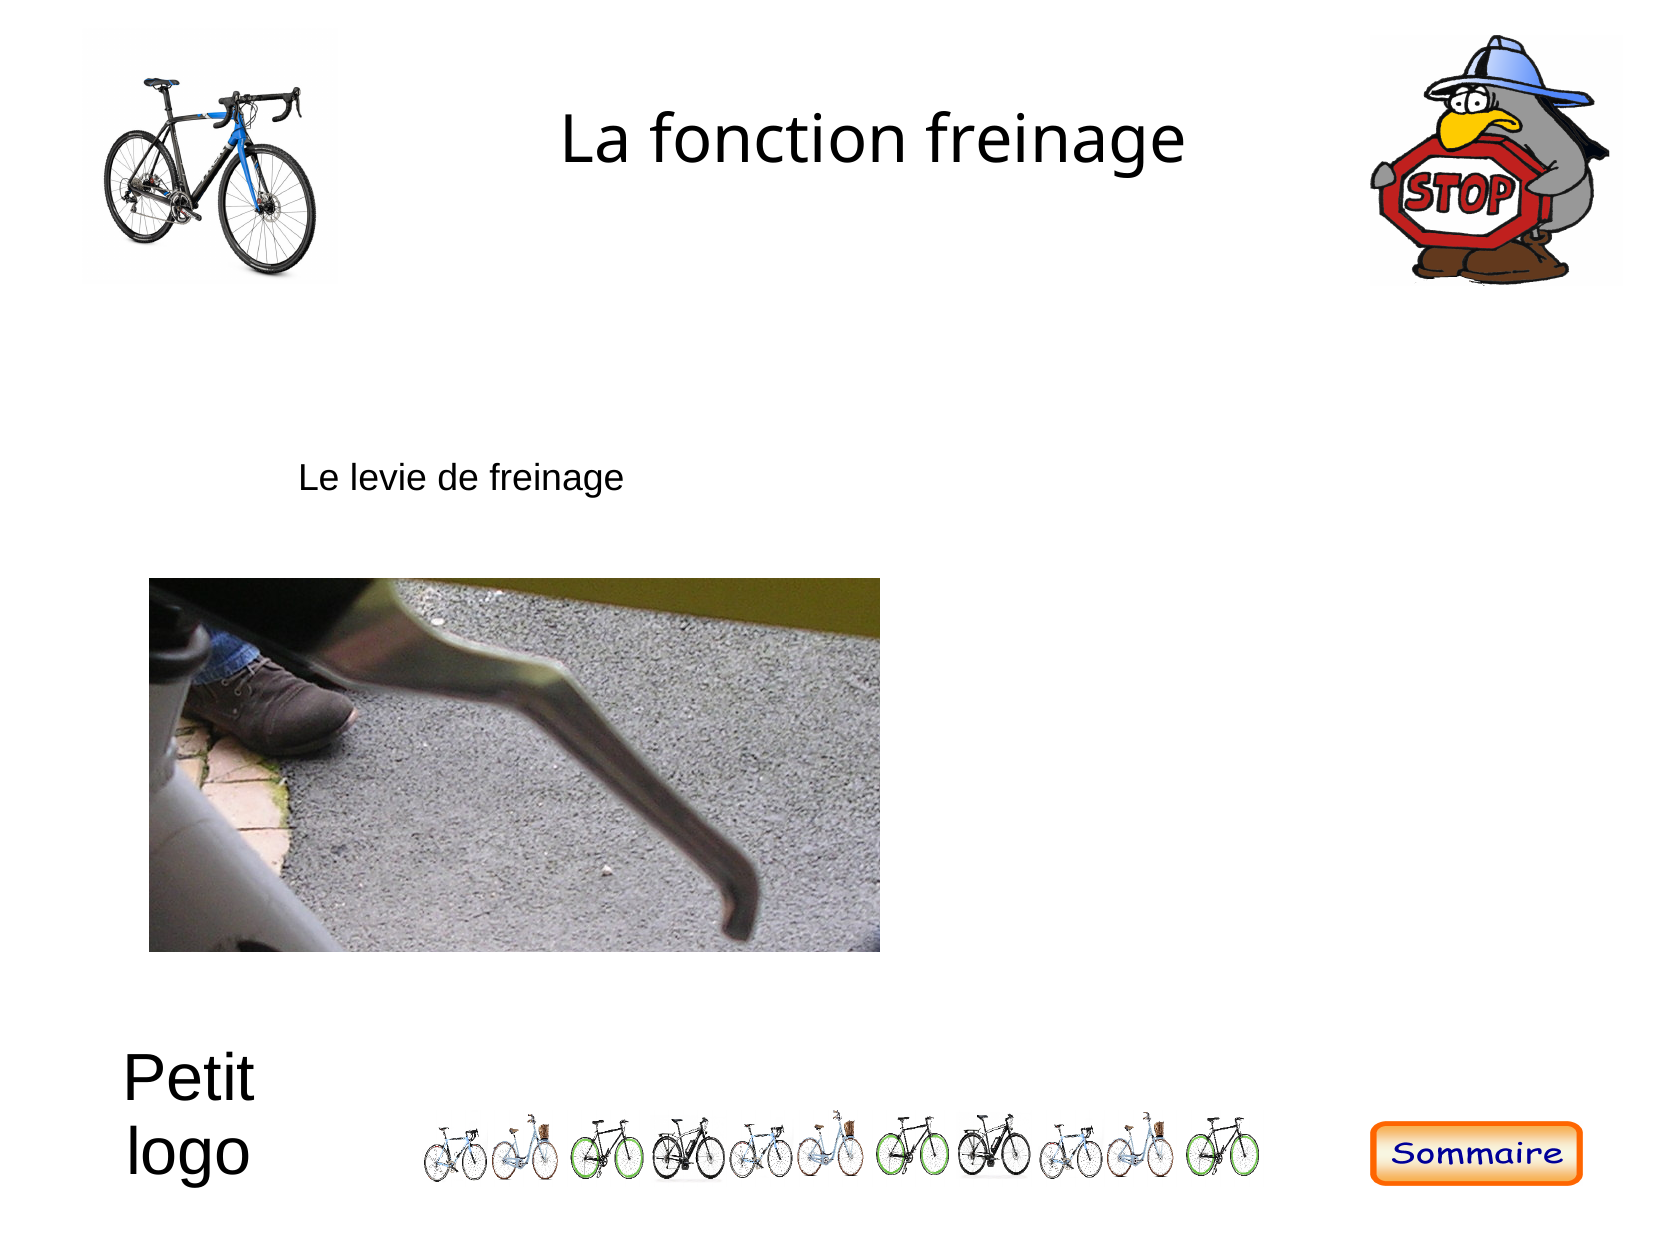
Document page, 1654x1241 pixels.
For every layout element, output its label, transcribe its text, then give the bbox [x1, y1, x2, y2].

text_box Le levie de freinage [283, 448, 640, 506]
picture [422, 1110, 1264, 1187]
title La fonction freinage [425, 49, 1300, 225]
picture [149, 578, 880, 952]
picture [1370, 1121, 1583, 1186]
picture [1370, 35, 1623, 286]
picture [82, 28, 338, 284]
text_box Petit logo [82, 1039, 296, 1190]
